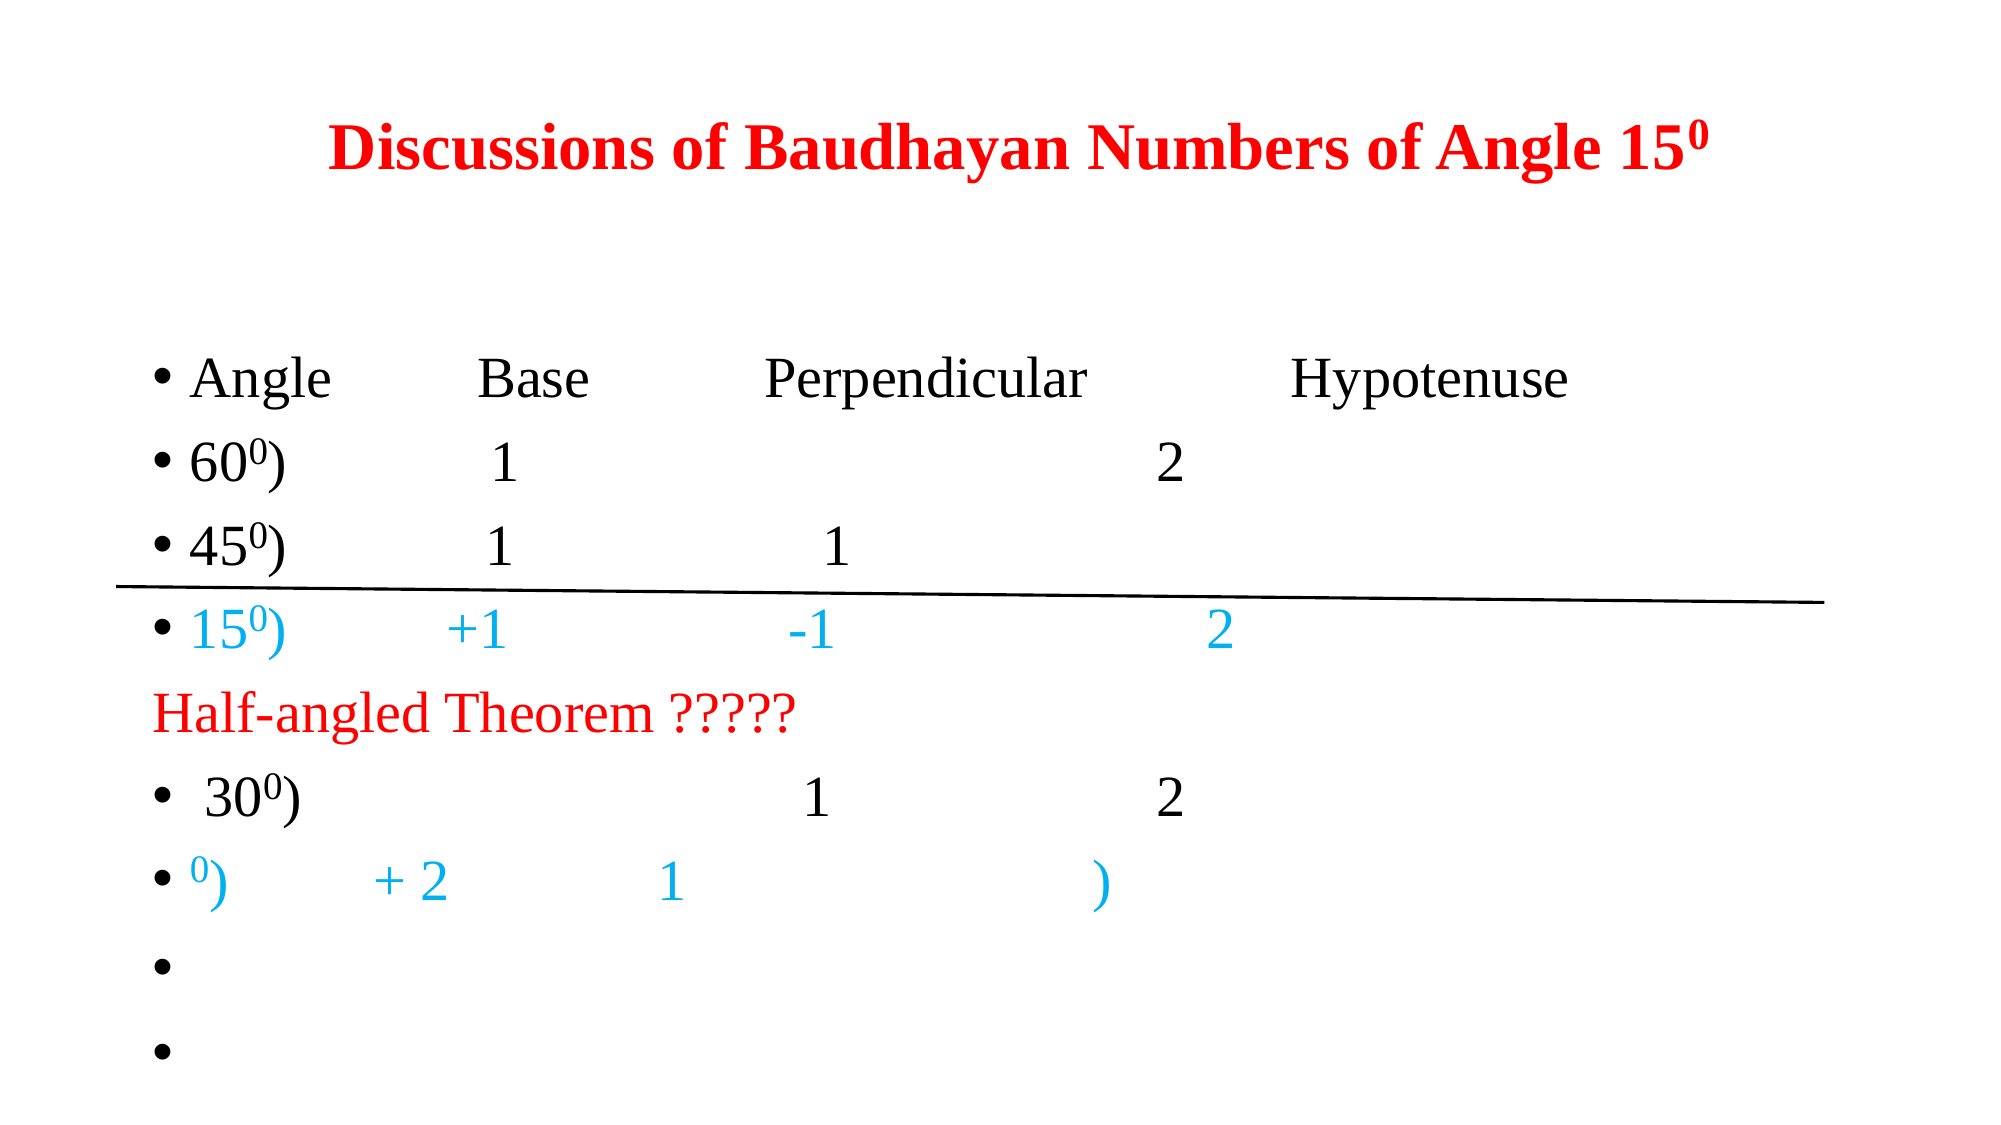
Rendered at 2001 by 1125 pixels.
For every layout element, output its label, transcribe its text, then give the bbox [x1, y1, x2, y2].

list Angle Base Perpendicular Hypotenuse 600) 1 2 450) 1 1 150) +1 -1 2 Half-angled Theorem ????? 300) 1 2 0) + 2 1 ) [137, 249, 1863, 1014]
title Discussions of Baudhayan Numbers of Angle 150 [137, 59, 1863, 236]
